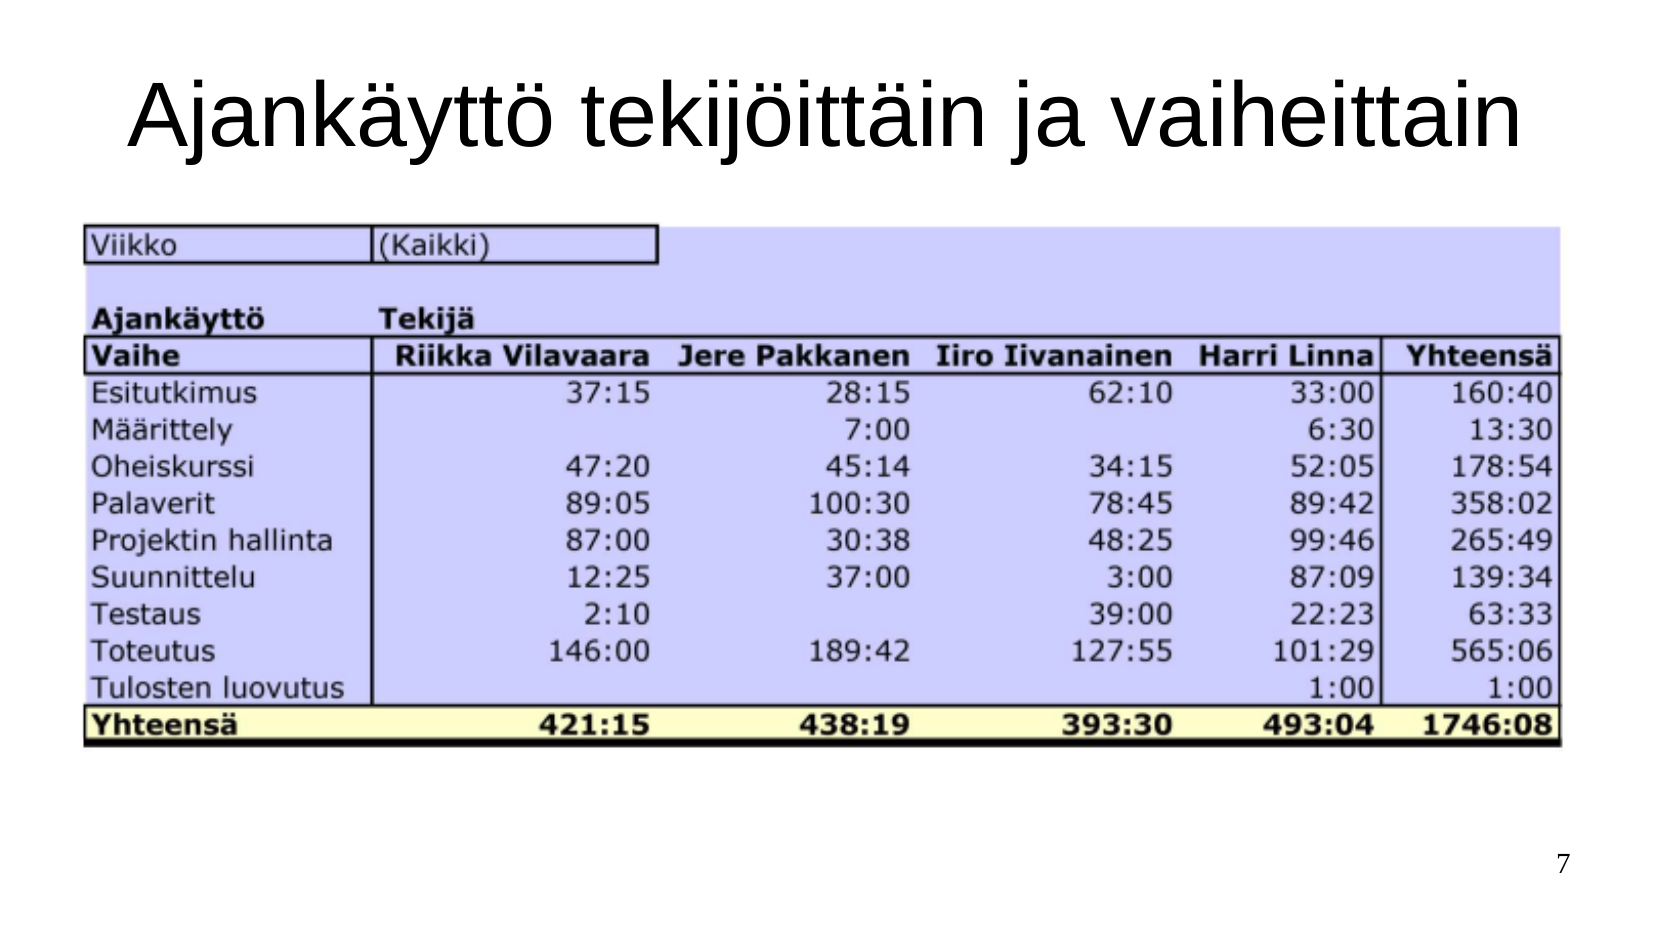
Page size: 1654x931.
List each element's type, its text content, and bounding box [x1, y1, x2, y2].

title Ajankäyttö tekijöittäin ja vaiheittain [82, 37, 1571, 193]
picture [82, 221, 1571, 754]
